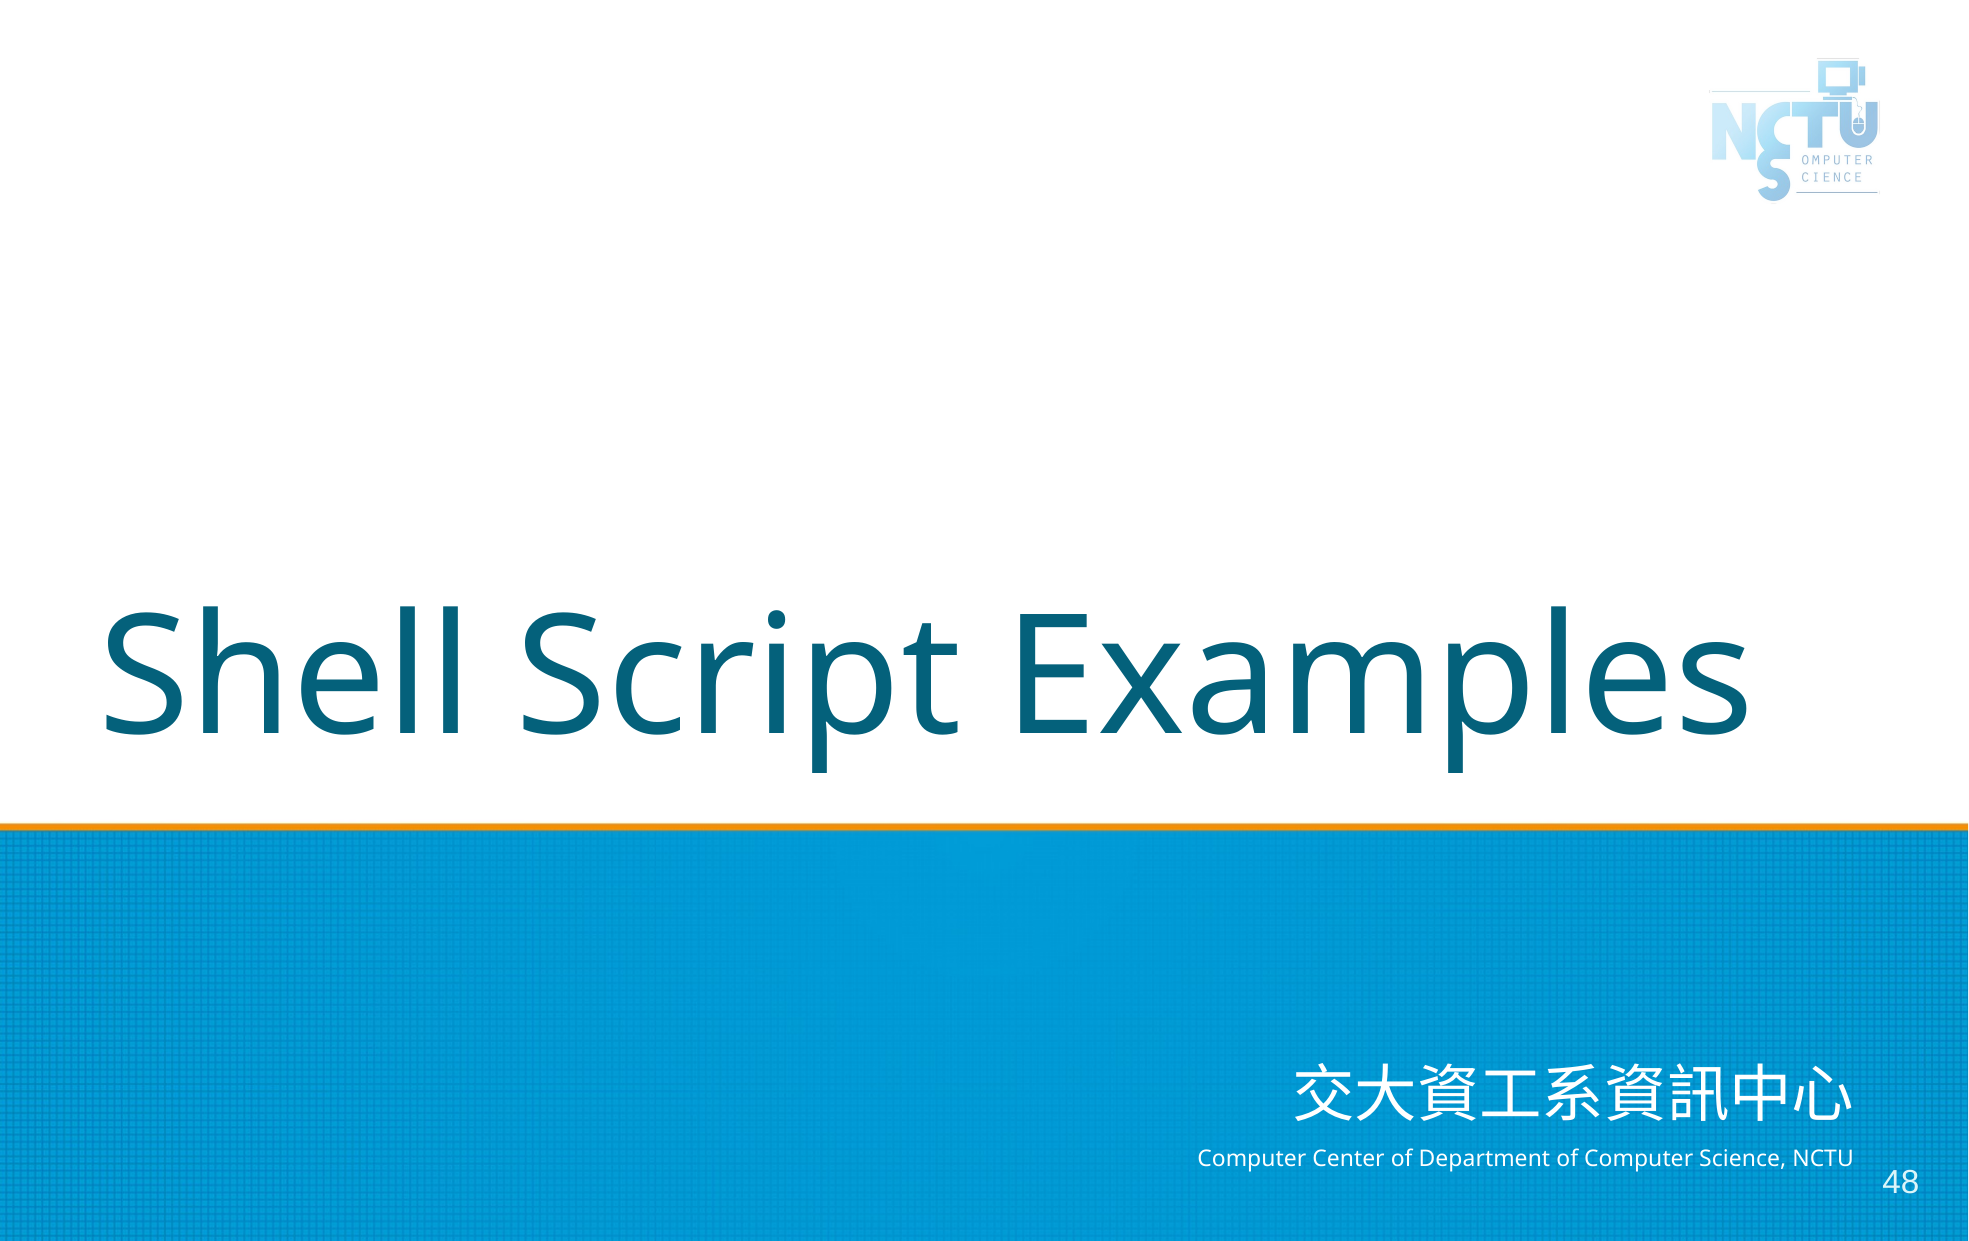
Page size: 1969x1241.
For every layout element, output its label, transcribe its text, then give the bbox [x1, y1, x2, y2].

picture [0, 0, 1969, 832]
slide_number <number> [1841, 1145, 1960, 1241]
title Shell Script Examples [98, 559, 1870, 767]
